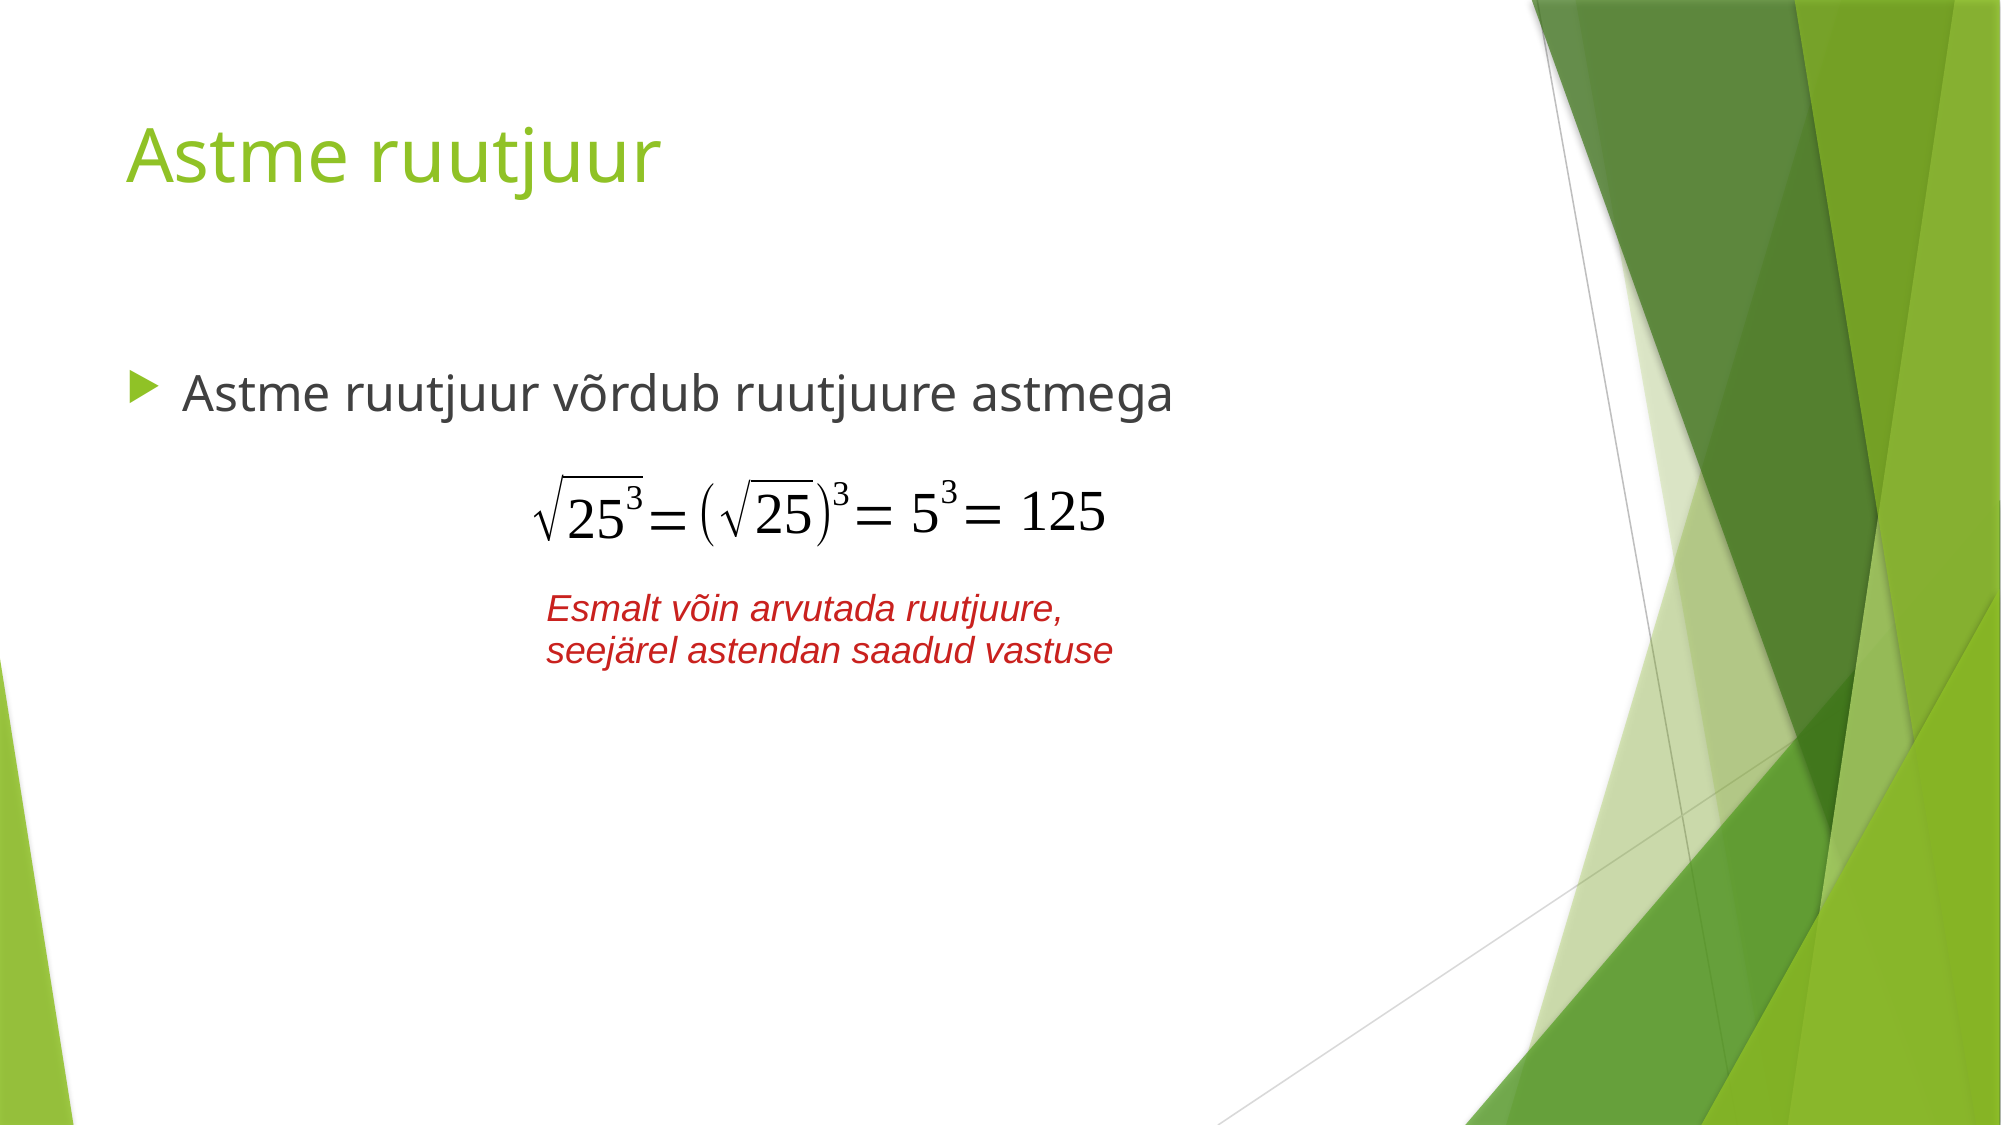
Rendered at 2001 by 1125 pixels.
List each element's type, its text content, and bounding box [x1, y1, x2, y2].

title Astme ruutjuur [111, 99, 1522, 317]
chart [525, 472, 1114, 551]
text_box Esmalt võin arvutada ruutjuure, seejärel astendan saadud vastuse [531, 580, 1129, 680]
list Astme ruutjuur võrdub ruutjuure astmega [111, 354, 1522, 992]
